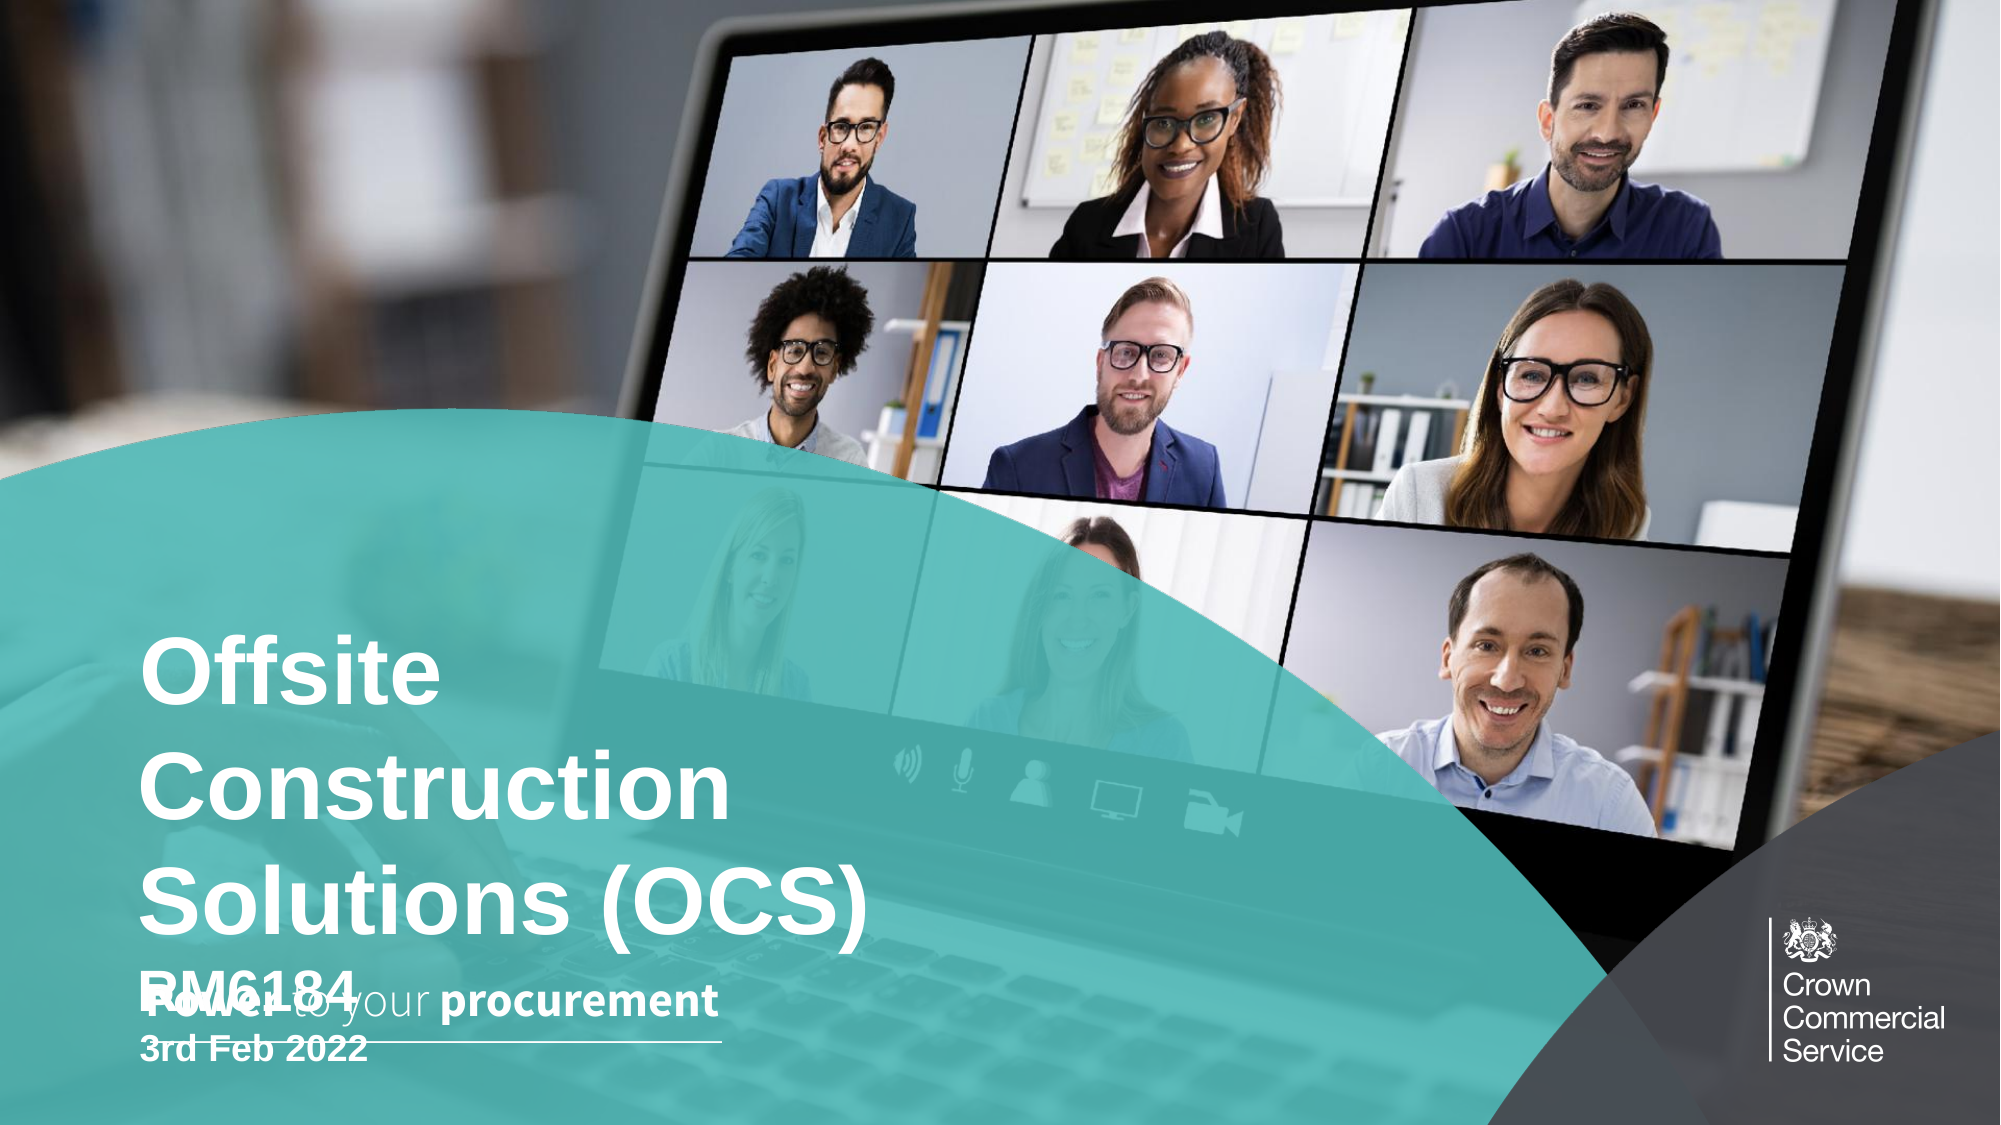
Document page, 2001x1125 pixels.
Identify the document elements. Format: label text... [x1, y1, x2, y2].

picture [0, 0, 2000, 1125]
title Offsite Construction Solutions (OCS) RM6184 3rd Feb 2022 [137, 608, 1395, 847]
